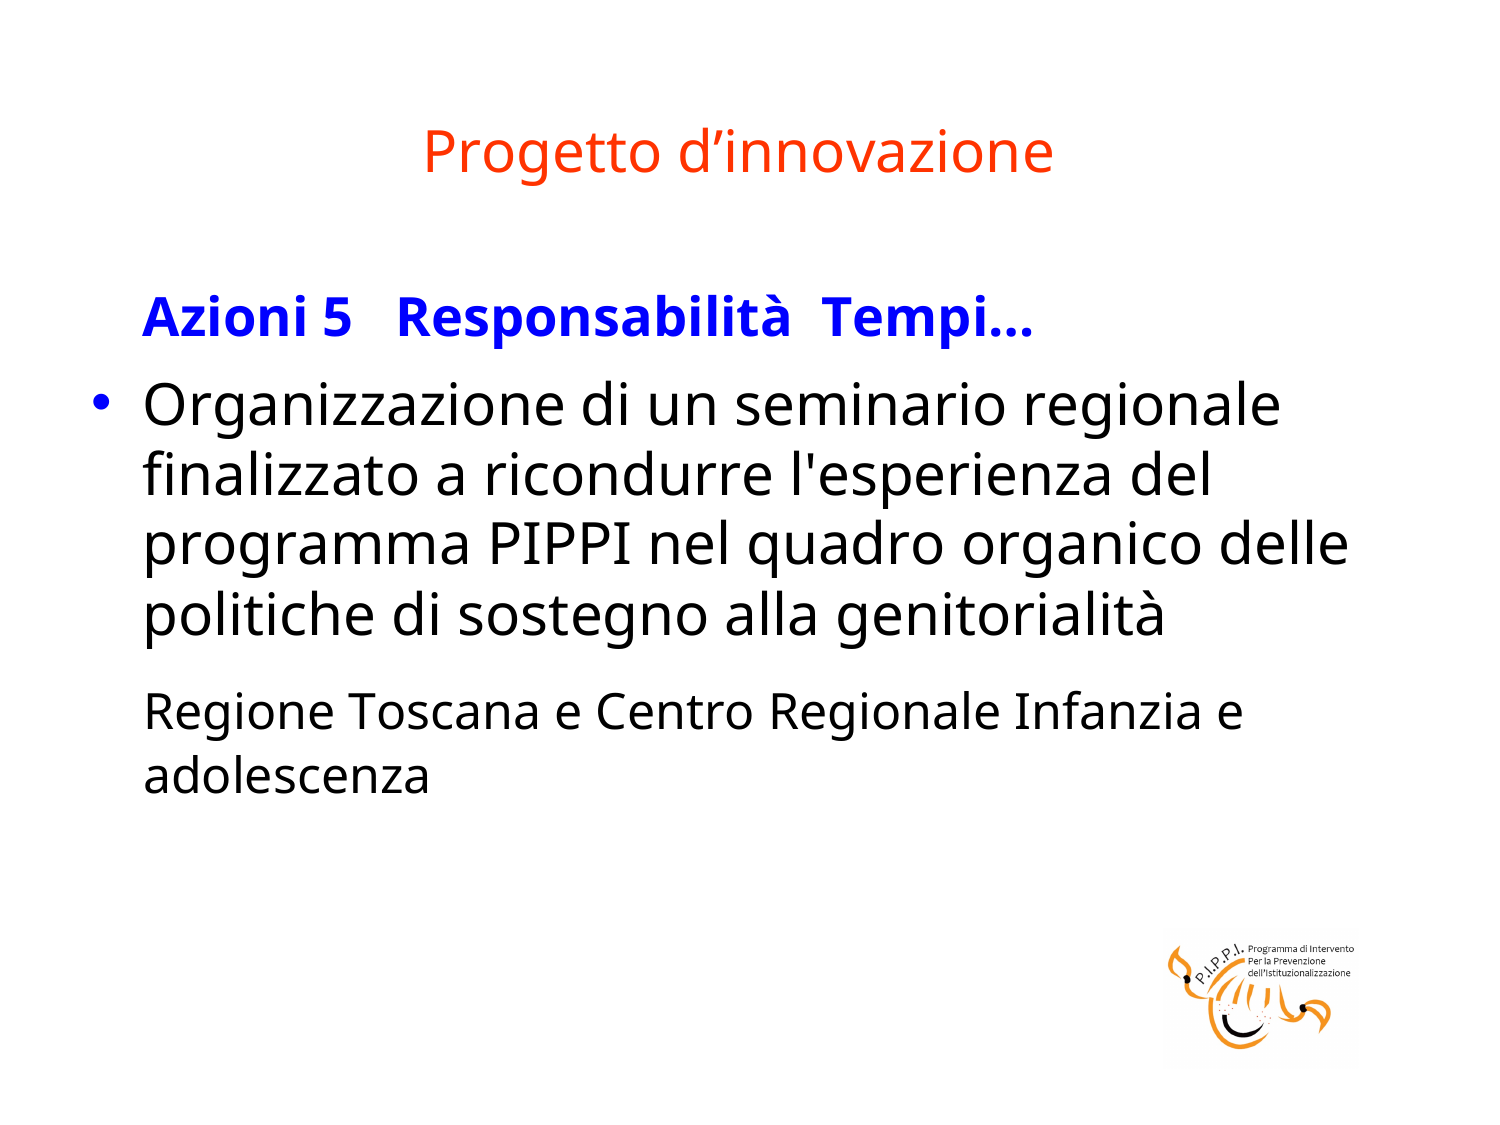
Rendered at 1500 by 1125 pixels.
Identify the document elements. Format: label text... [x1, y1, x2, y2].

list Azioni 5 Responsabilità Tempi… Organizzazione di un seminario regionale finalizzato a ricondurre l'esperienza del programma PIPPI nel quadro organico delle politiche di sostegno alla genitorialità Regione Toscana e Centro Regionale Infanzia e adolescenza [76, 262, 1425, 1035]
title Progetto d’innovazione [75, 31, 1426, 247]
picture [1163, 928, 1359, 1069]
